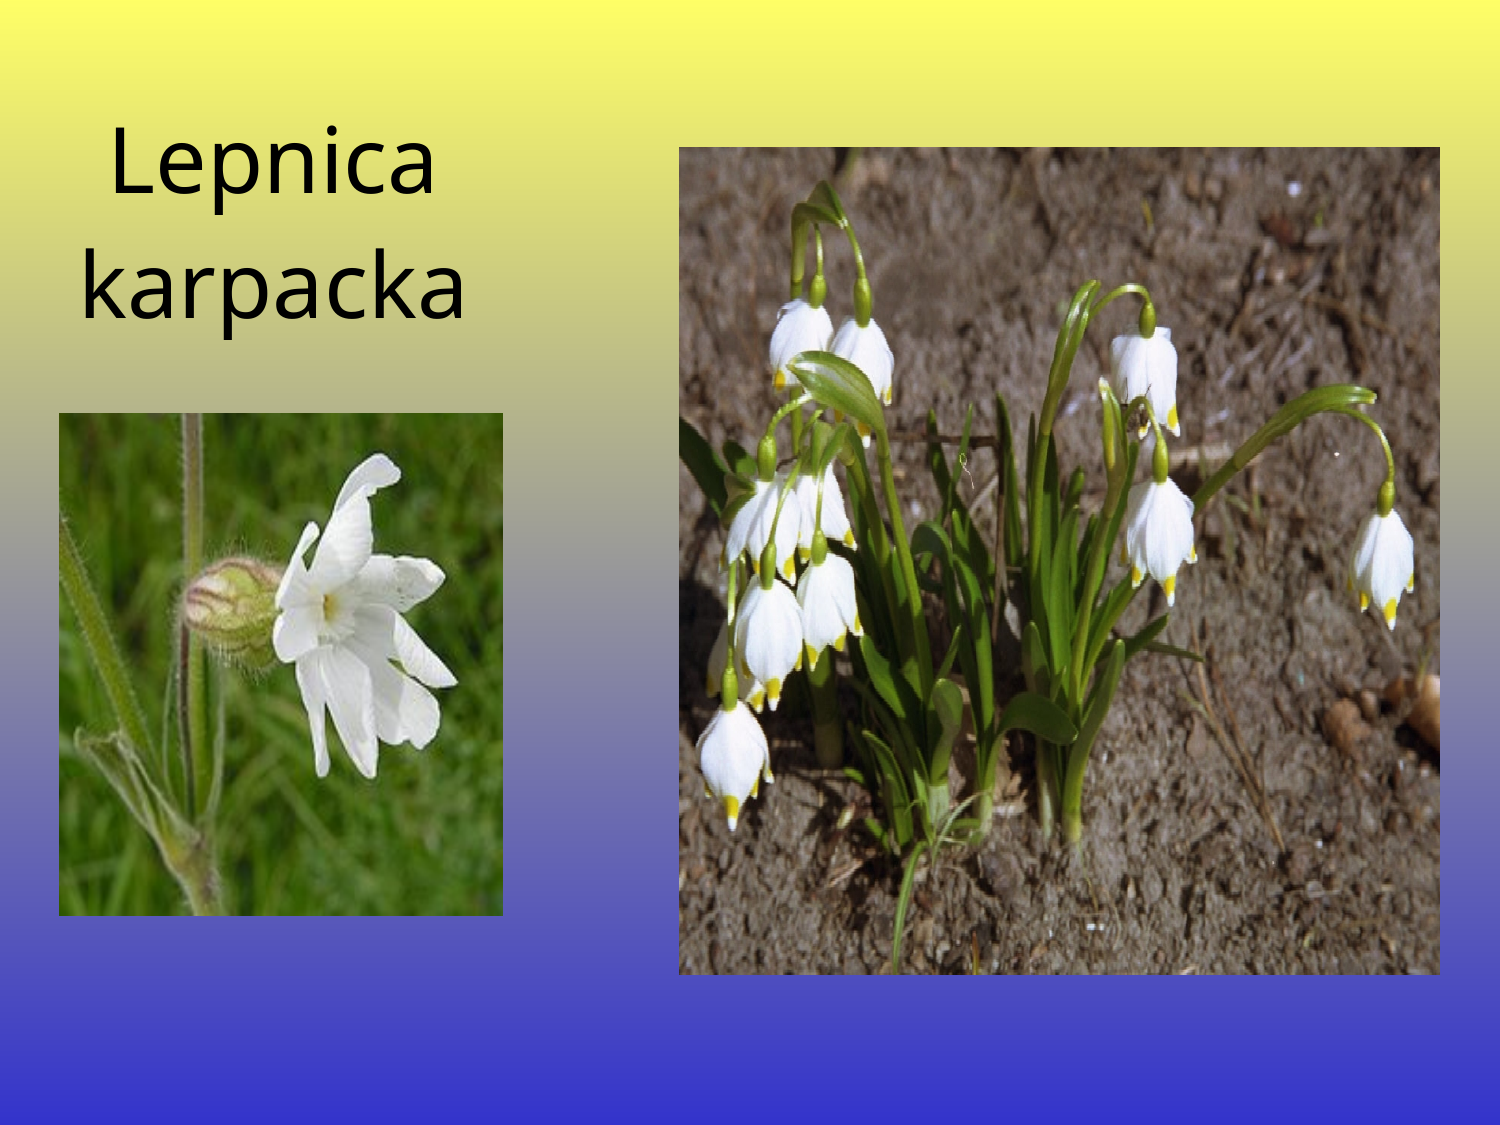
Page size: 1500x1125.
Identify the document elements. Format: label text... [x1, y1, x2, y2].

picture [59, 413, 503, 916]
title Lepnica karpacka [74, 57, 473, 384]
picture [679, 147, 1440, 975]
